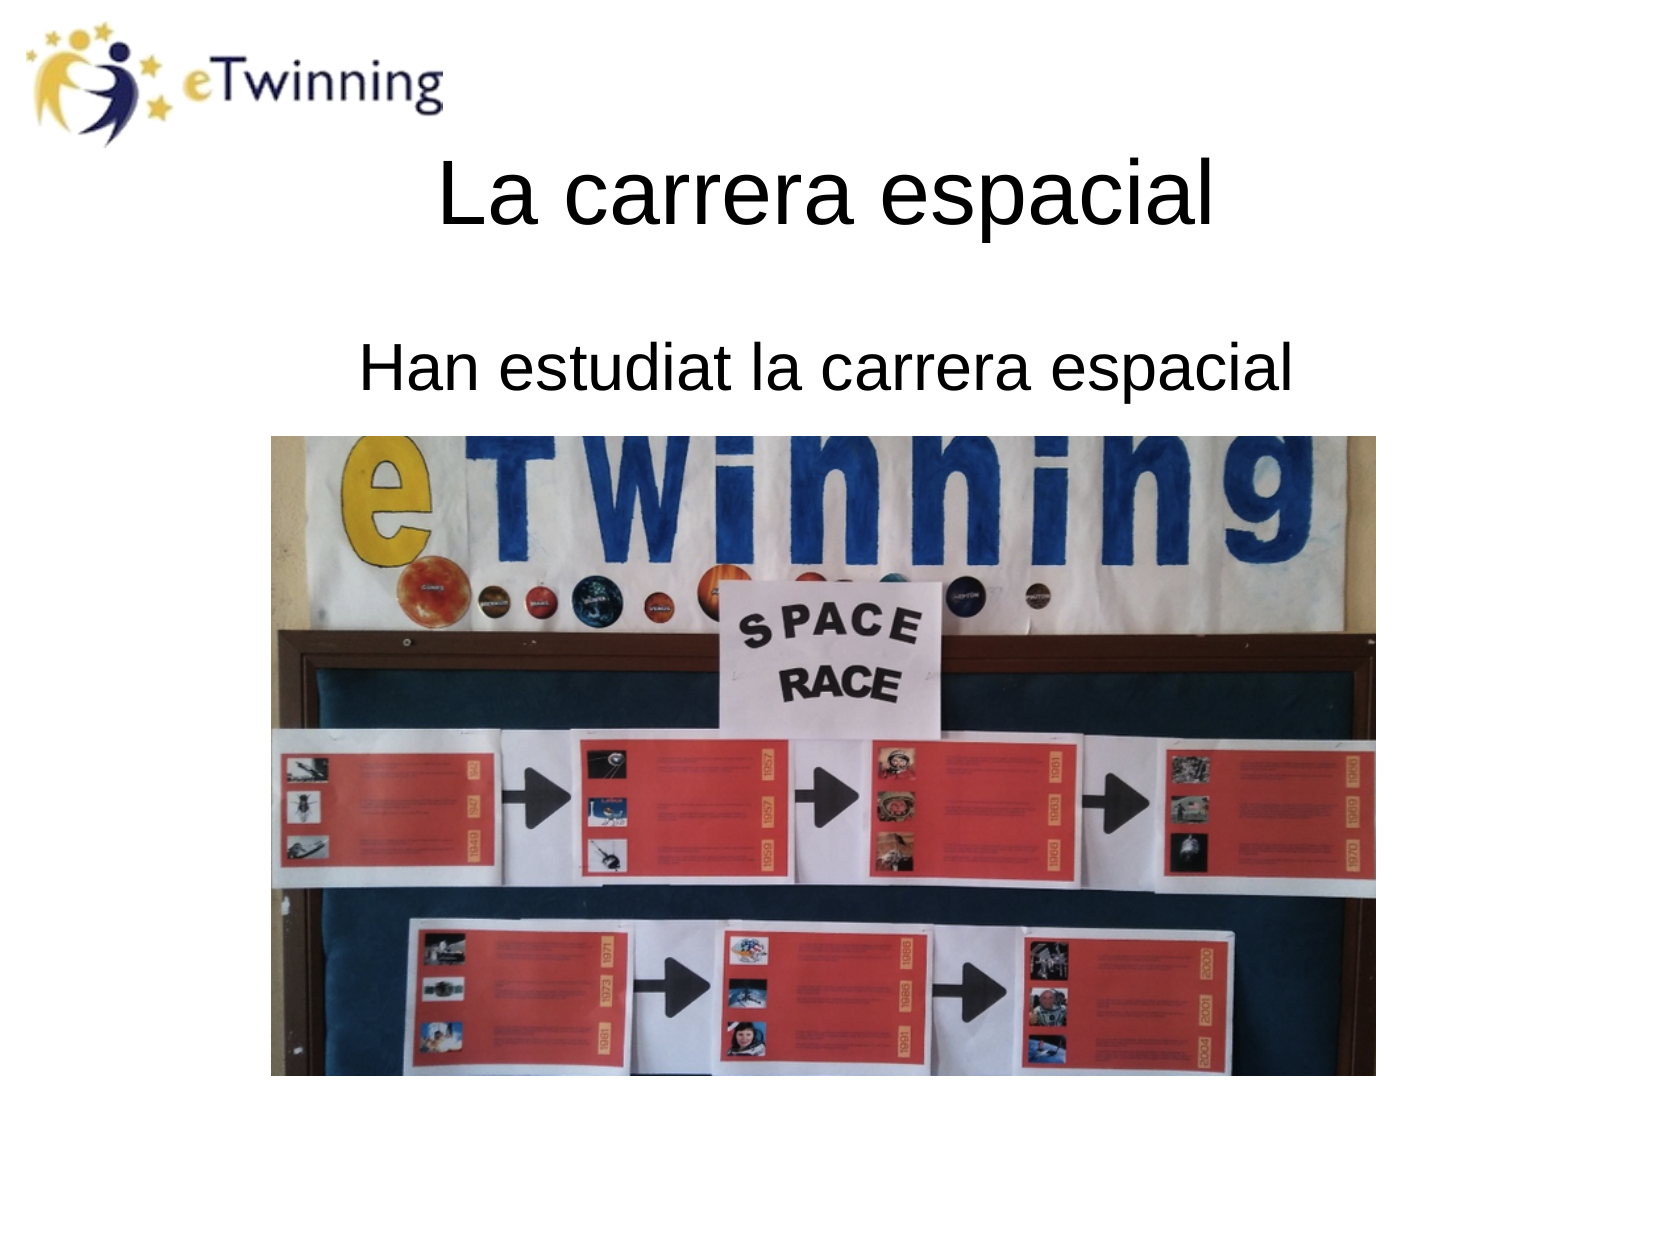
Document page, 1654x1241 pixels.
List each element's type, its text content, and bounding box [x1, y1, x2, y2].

picture [271, 436, 1376, 1076]
picture [26, 20, 443, 148]
subtitle Han estudiat la carrera espacial [118, 329, 1536, 405]
title La carrera espacial [82, 136, 1571, 249]
